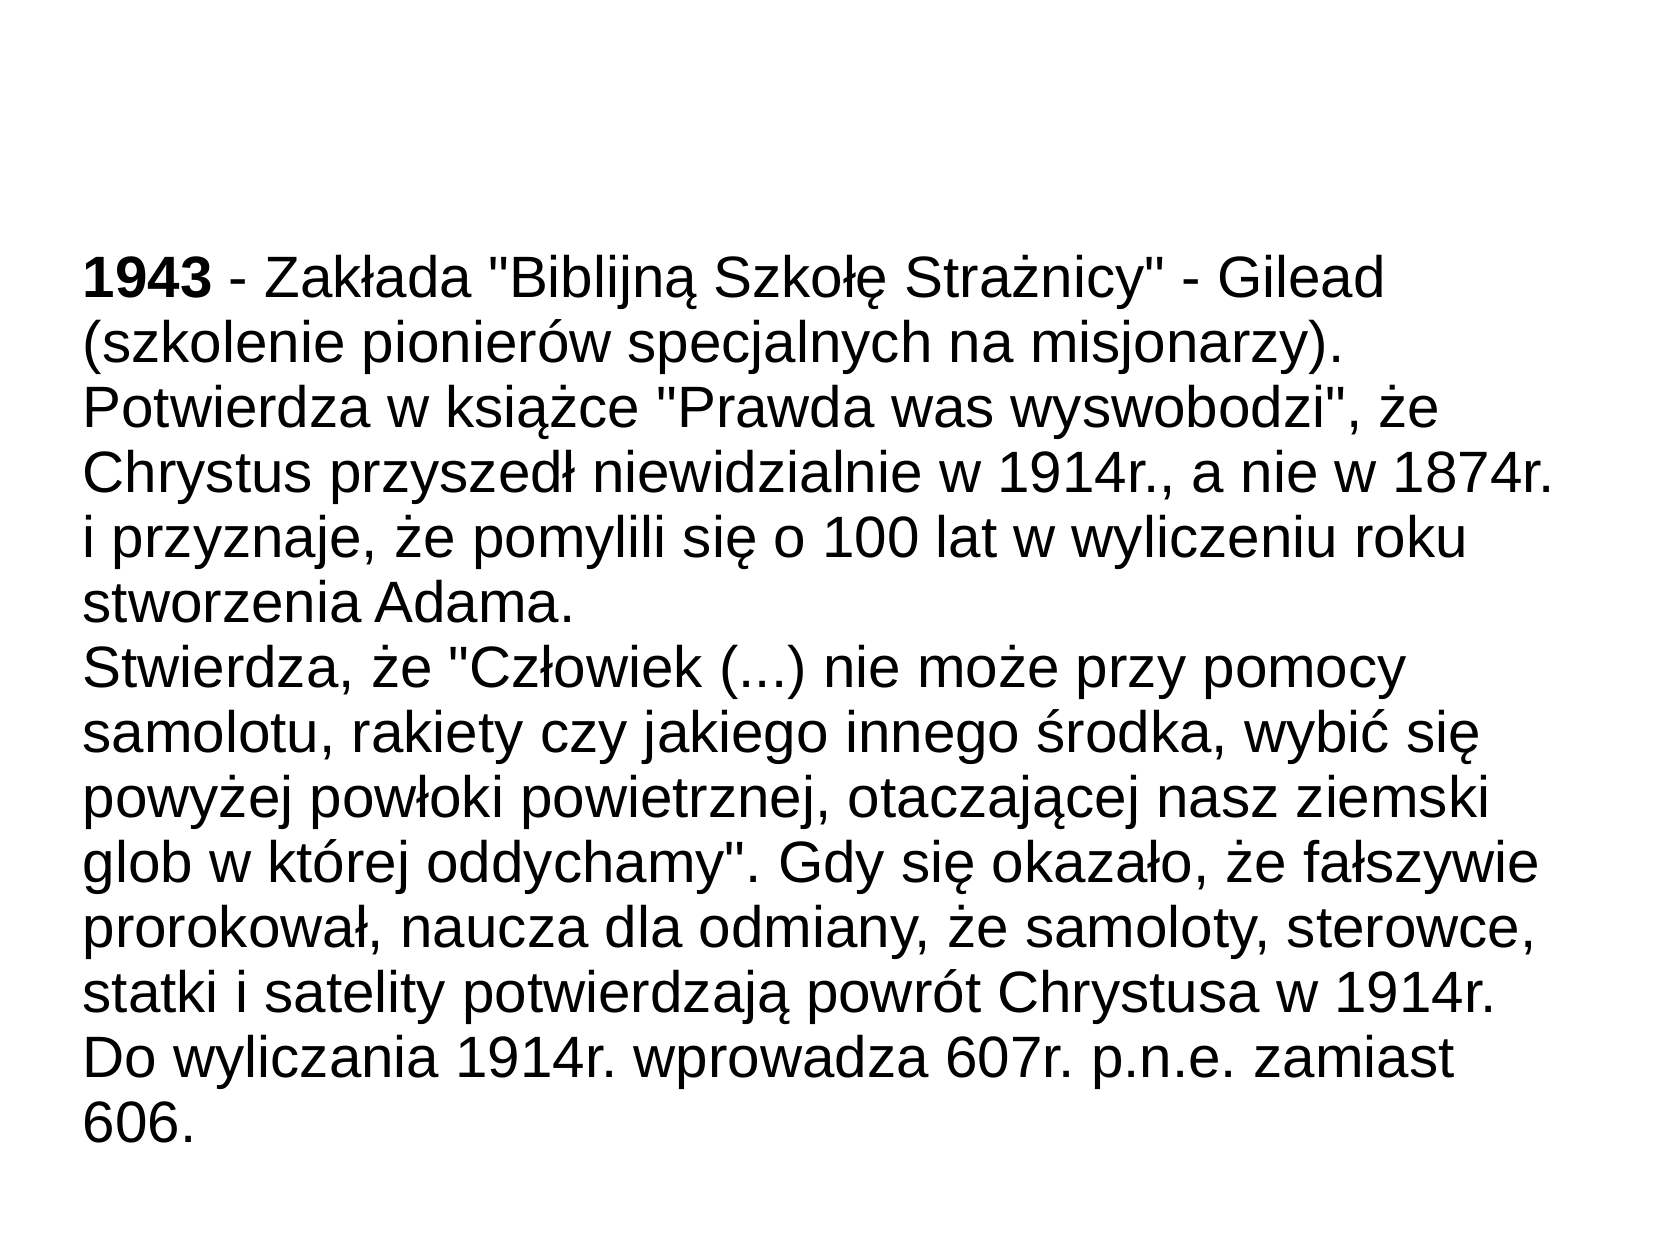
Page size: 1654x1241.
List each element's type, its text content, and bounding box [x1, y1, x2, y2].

subtitle 1943 - Zakłada "Biblijną Szkołę Strażnicy" - Gilead (szkolenie pionierów specjalnych na misjonarzy). Potwierdza w książce "Prawda was wyswobodzi", że Chrystus przyszedł niewidzialnie w 1914r., a nie w 1874r. i przyznaje, że pomylili się o 100 lat w wyliczeniu roku stworzenia Adama. Stwierdza, że "Człowiek (...) nie może przy pomocy samolotu, rakiety czy jakiego innego środka, wybić się powyżej powłoki powietrznej, otaczającej nasz ziemski glob w której oddychamy". Gdy się okazało, że fałszywie prorokował, naucza dla odmiany, że samoloty, sterowce, statki i satelity potwierdzają powrót Chrystusa w 1914r. Do wyliczania 1914r. wprowadza 607r. p.n.e. zamiast 606. [82, 245, 1571, 1154]
